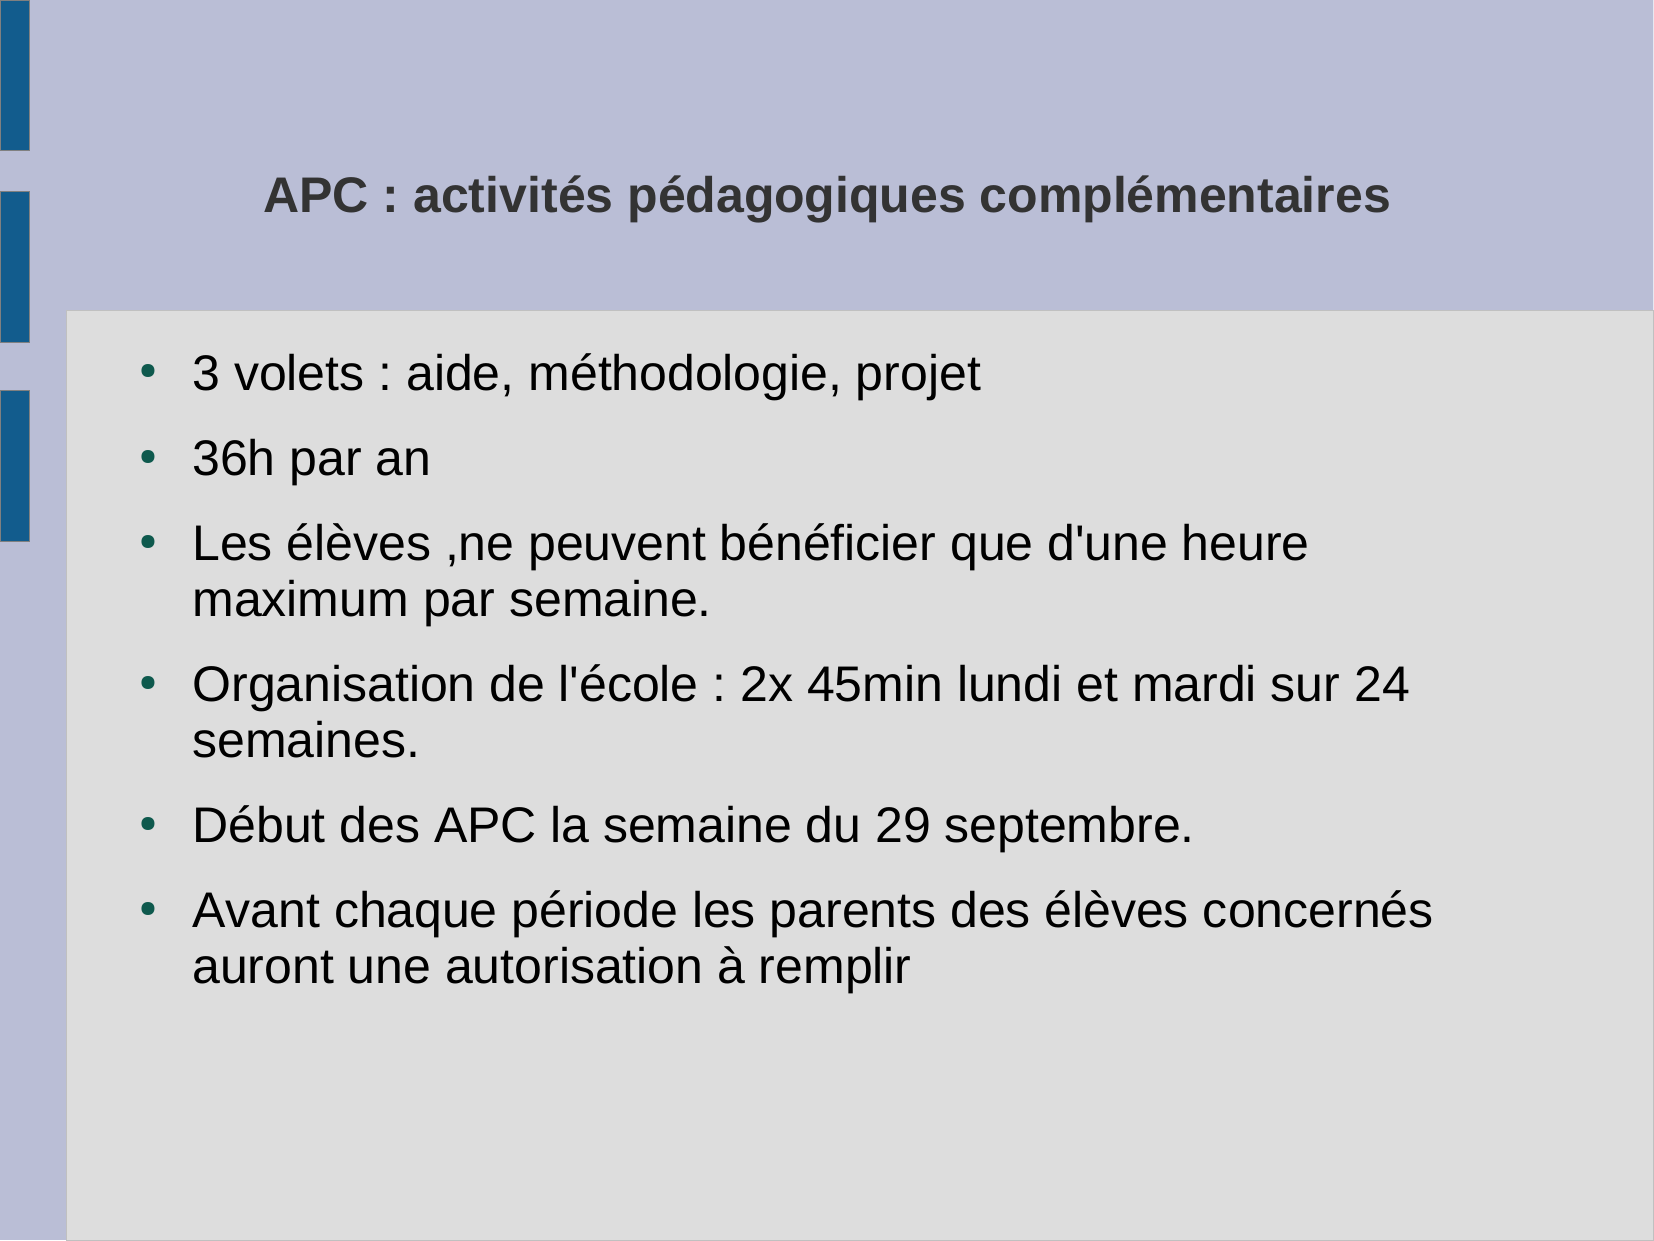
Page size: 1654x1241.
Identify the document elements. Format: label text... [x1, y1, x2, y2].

list 3 volets : aide, méthodologie, projet 36h par an Les élèves ,ne peuvent bénéficier que d'une heure maximum par semaine. Organisation de l'école : 2x 45min lundi et mardi sur 24 semaines. Début des APC la semaine du 29 septembre. Avant chaque période les parents des élèves concernés auront une autorisation à remplir [121, 344, 1534, 1127]
title APC : activités pédagogiques complémentaires [121, 91, 1534, 299]
